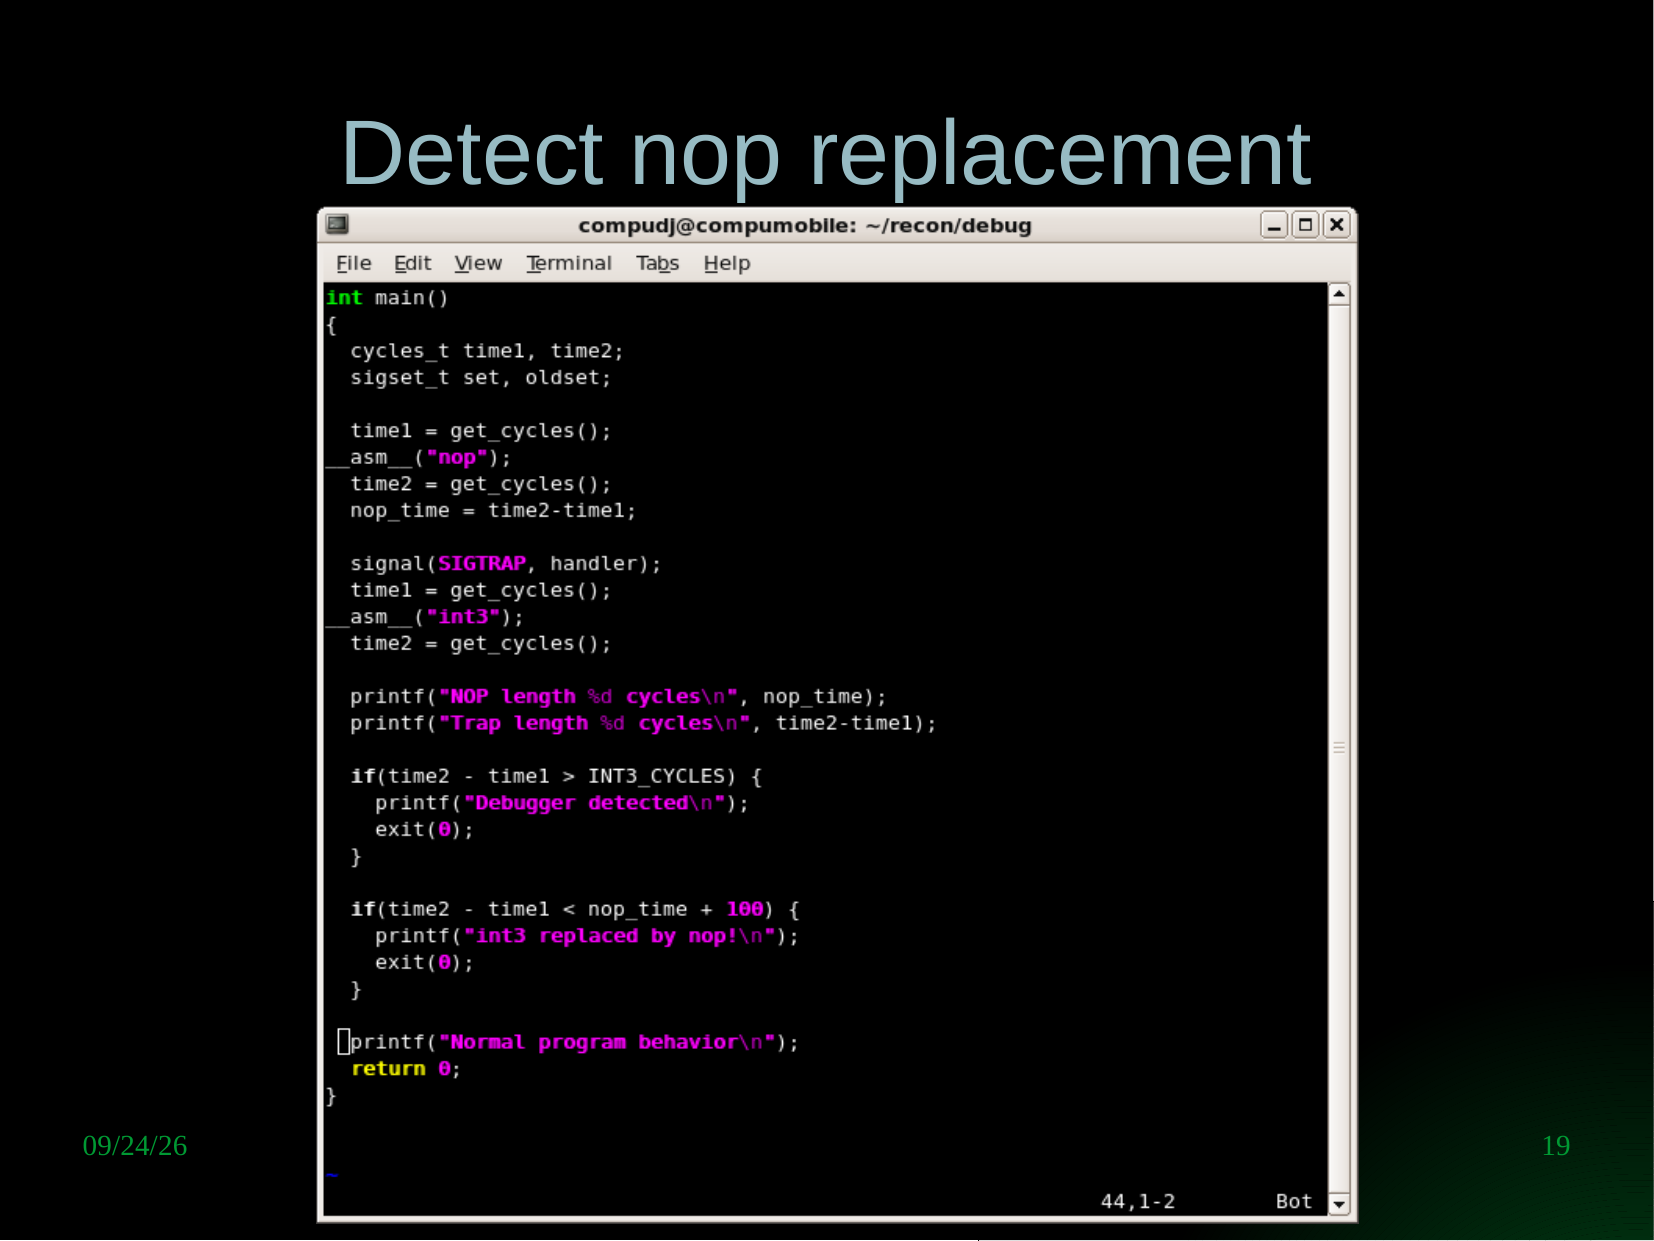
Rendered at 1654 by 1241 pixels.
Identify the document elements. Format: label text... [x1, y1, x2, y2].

title Detect nop replacement [82, 49, 1571, 257]
picture [316, 206, 1359, 1224]
